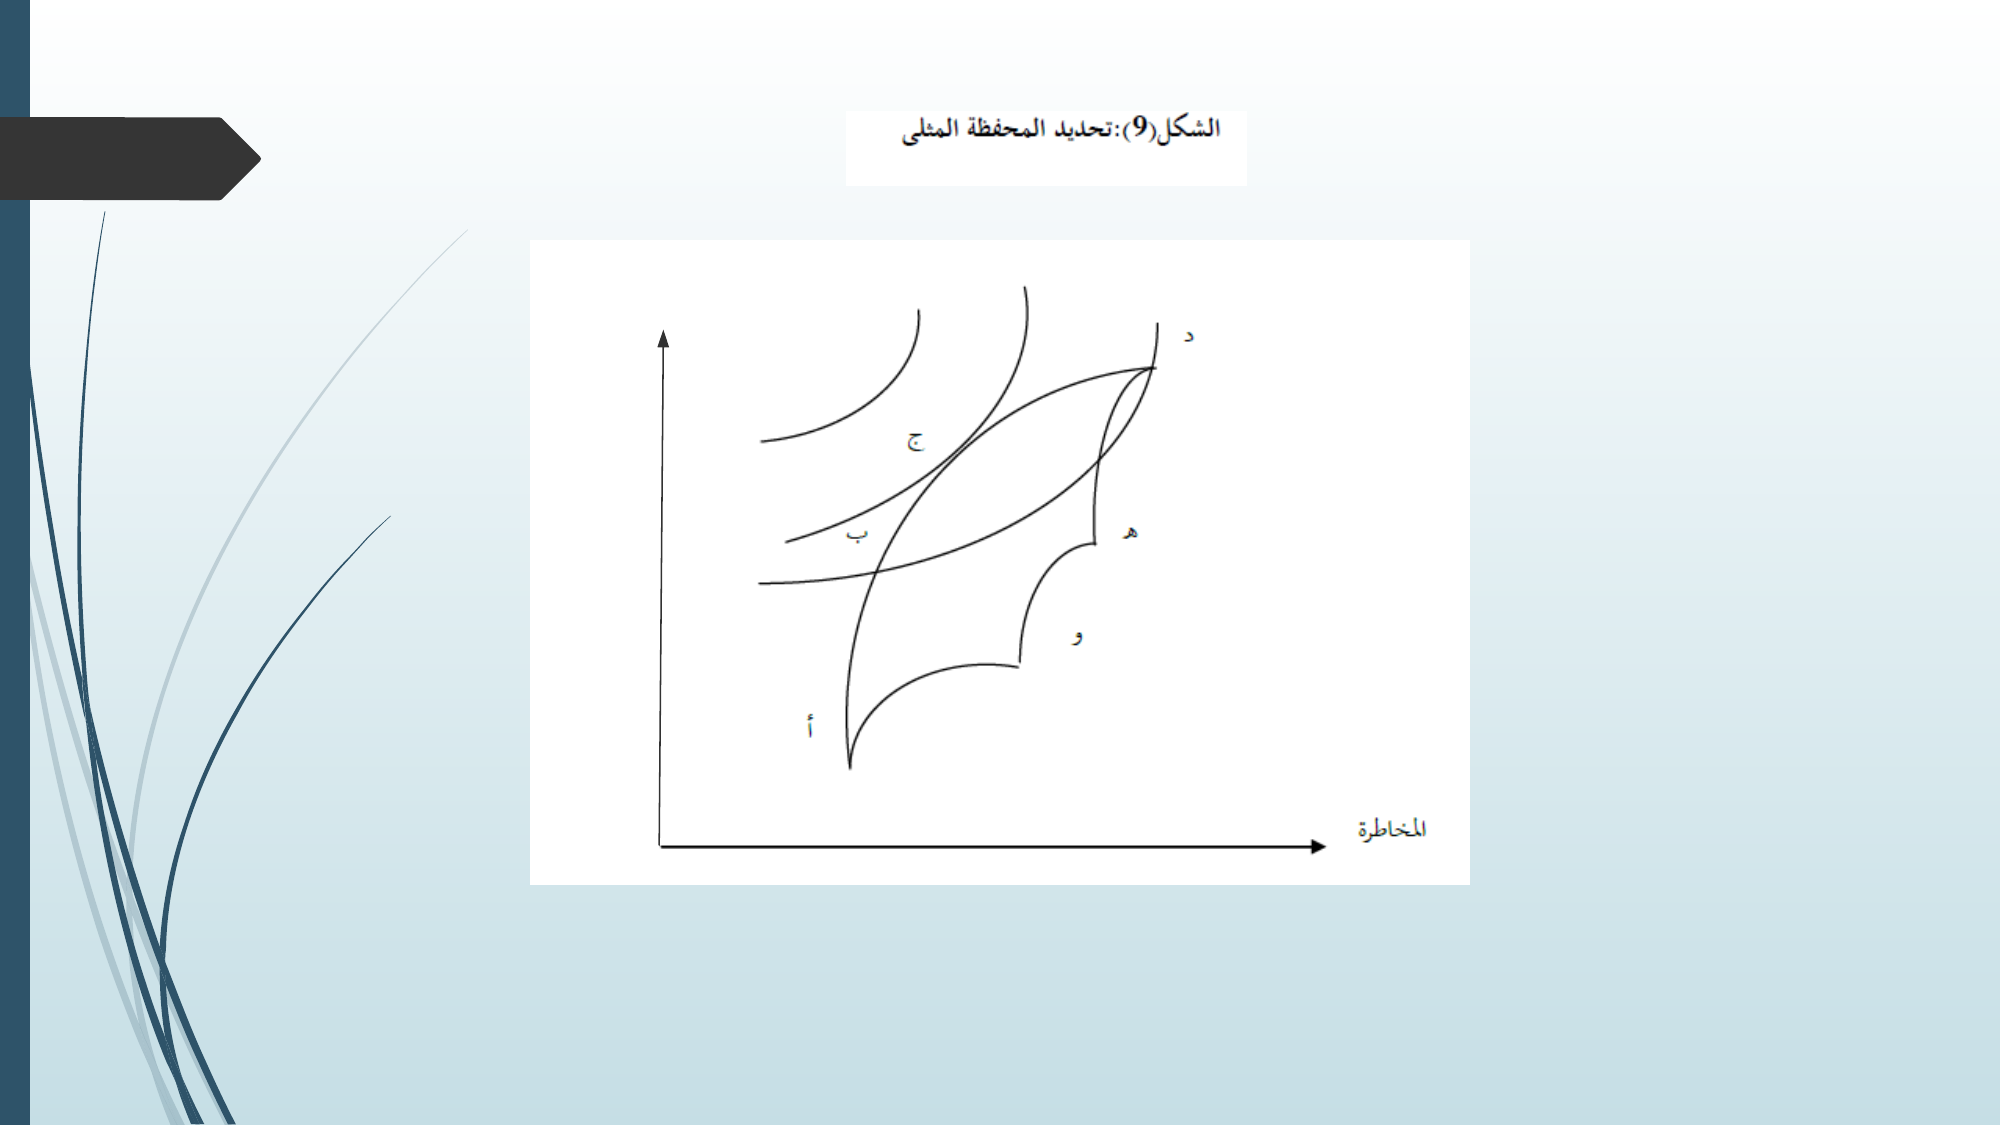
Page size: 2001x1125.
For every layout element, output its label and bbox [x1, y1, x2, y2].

picture [530, 240, 1470, 885]
picture [846, 111, 1247, 186]
